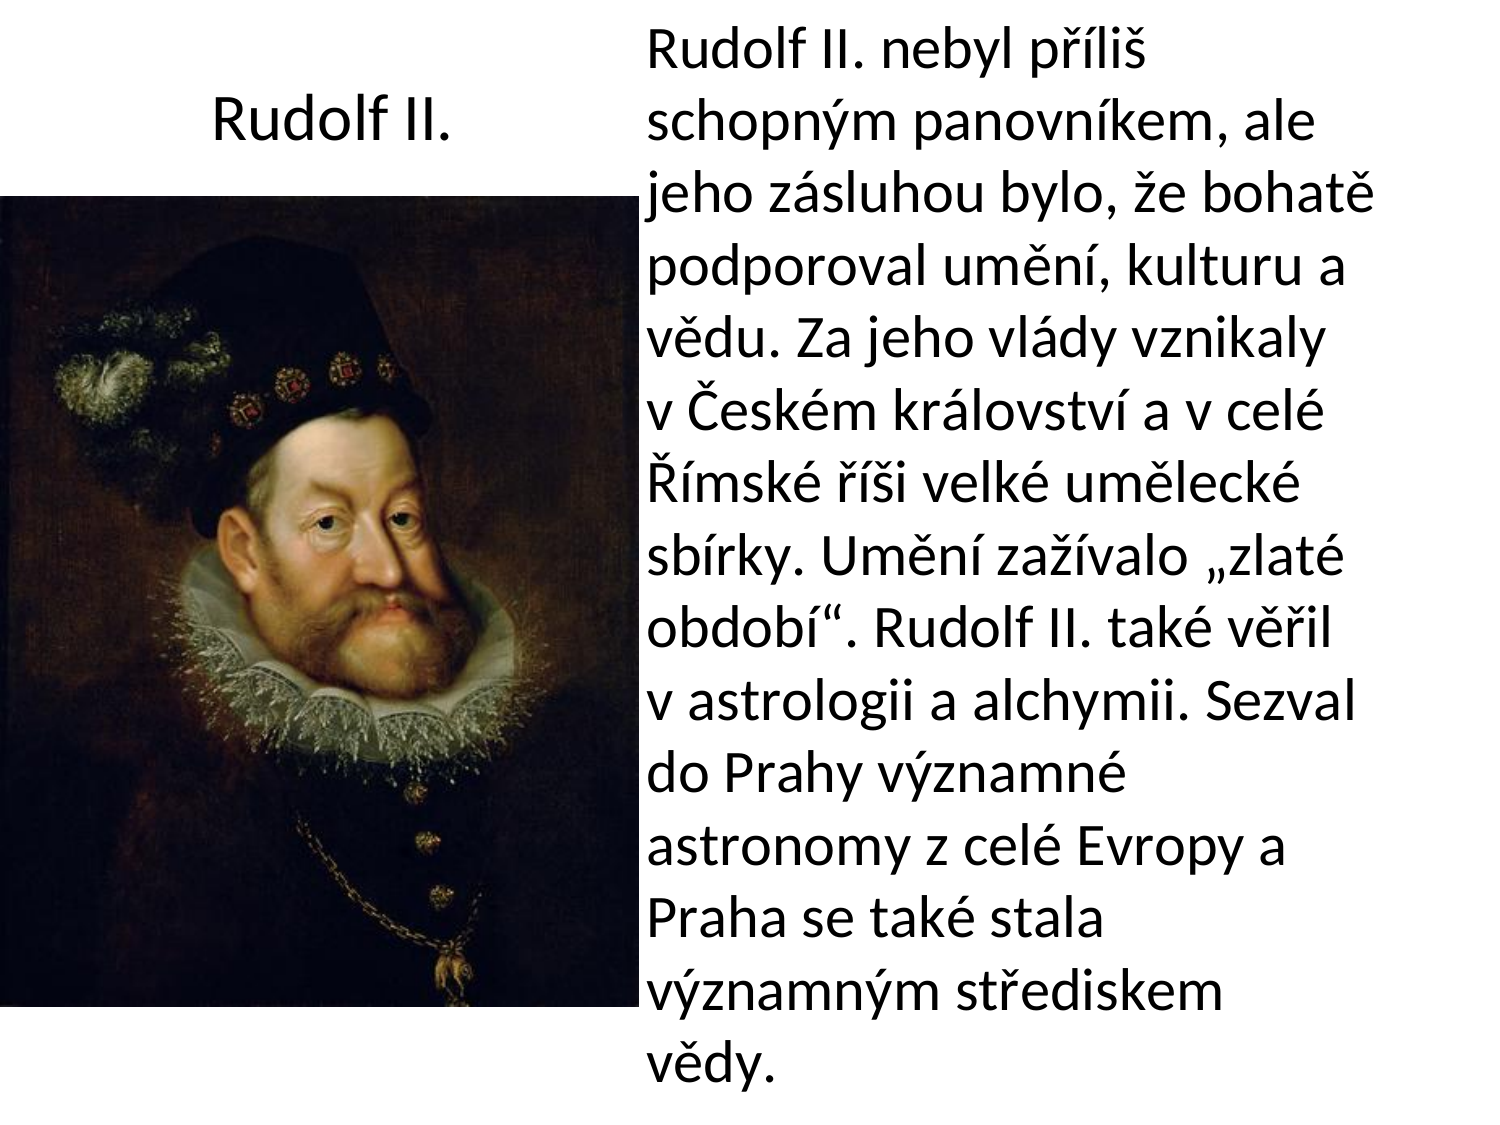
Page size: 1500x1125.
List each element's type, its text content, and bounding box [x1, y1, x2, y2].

text_box Rudolf II. nebyl příliš schopným panovníkem, ale jeho zásluhou bylo, že bohatě podporoval umění, kulturu a vědu. Za jeho vlády vznikaly v Českém království a v celé Římské říši velké umělecké sbírky. Umění zažívalo „zlaté období“. Rudolf II. také věřil v astrologii a alchymii. Sezval do Prahy významné astronomy z celé Evropy a Praha se také stala významným střediskem vědy. [631, 0, 1412, 1103]
text_box Rudolf II. [196, 66, 469, 162]
picture [0, 196, 631, 1007]
